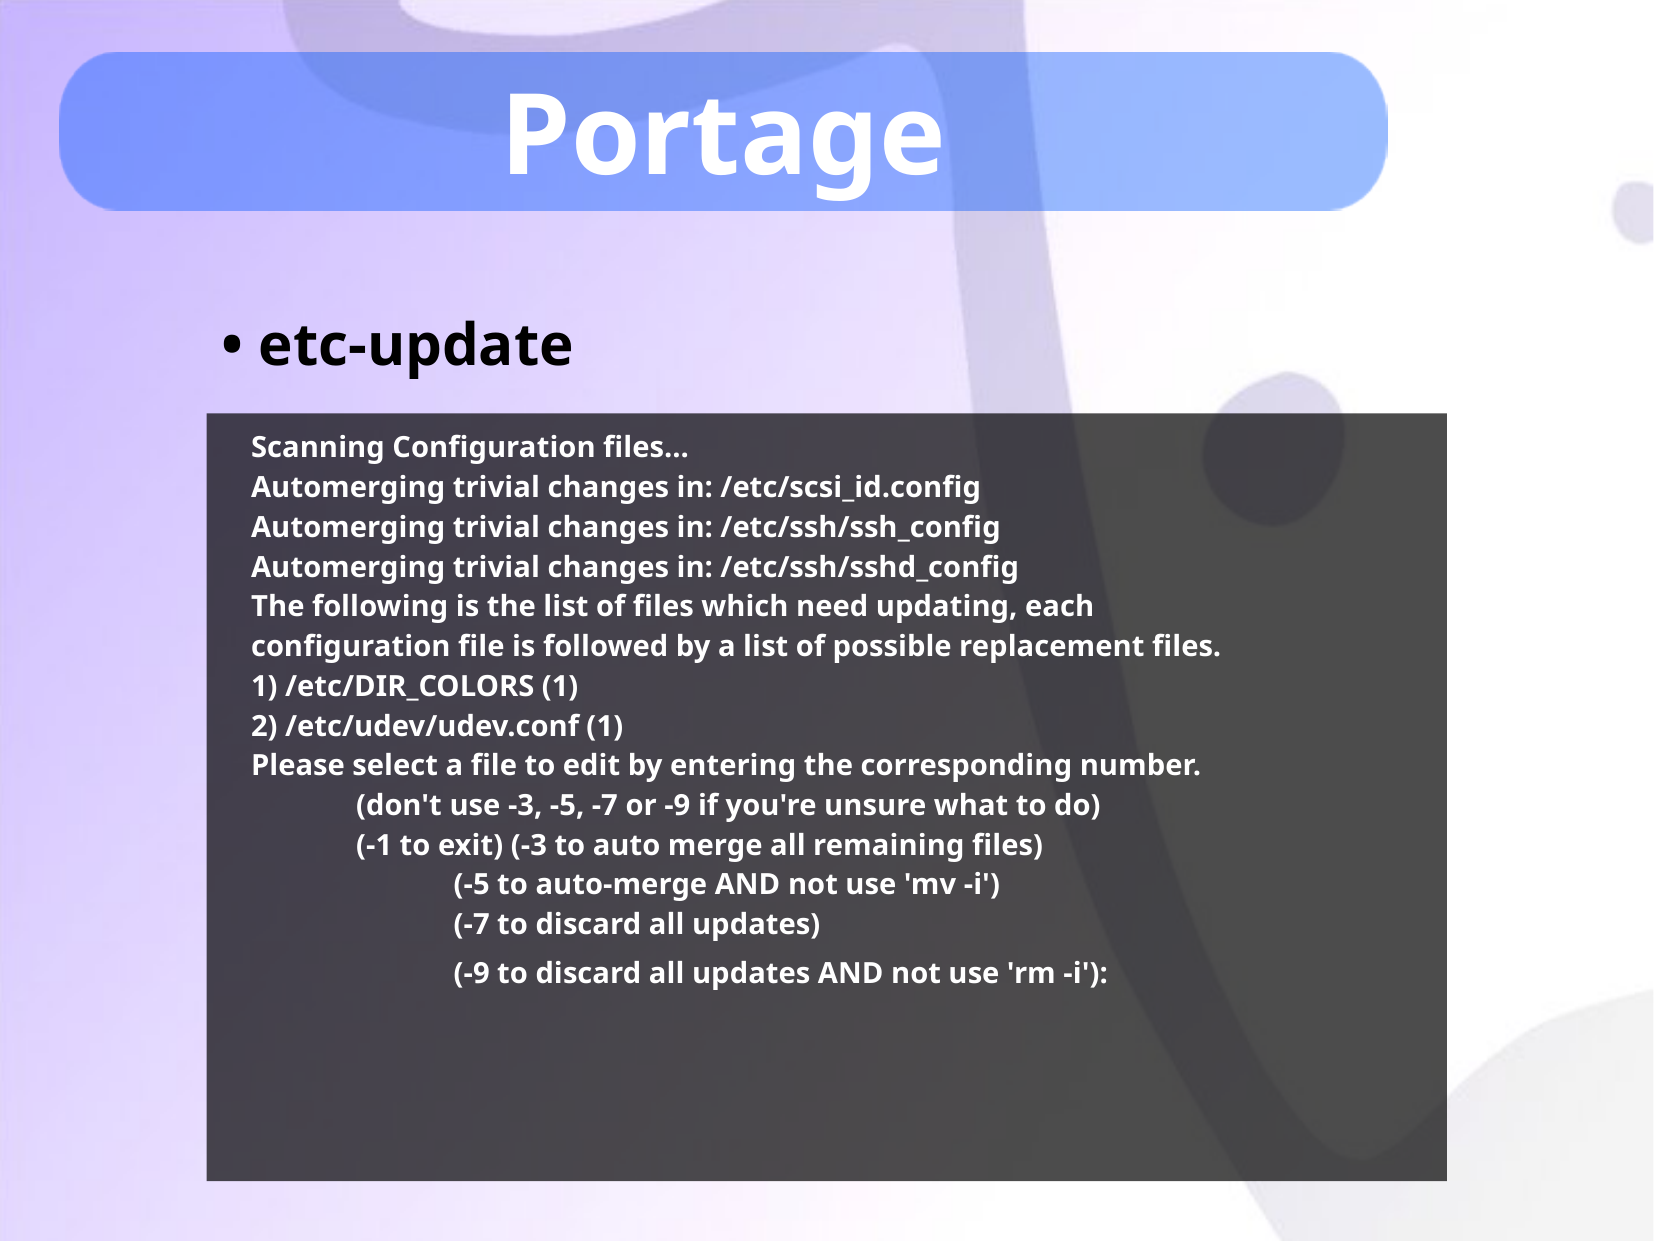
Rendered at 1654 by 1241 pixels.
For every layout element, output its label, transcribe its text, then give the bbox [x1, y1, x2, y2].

picture [0, 0, 1654, 1241]
text_box Scanning Configuration files... Automerging trivial changes in: /etc/scsi_id.config Automerging trivial changes in: /etc/ssh/ssh_config Automerging trivial changes in: /etc/ssh/sshd_config The following is the list of files which need updating, each configuration file is followed by a list of possible replacement files. 1) /etc/DIR_COLORS (1) 2) /etc/udev/udev.conf (1) Please select a file to edit by entering the corresponding number. (don't use -3, -5, -7 or -9 if you're unsure what to do) (-1 to exit) (-3 to auto merge all remaining files) (-5 to auto-merge AND not use 'mv -i') (-7 to discard all updates) (-9 to discard all updates AND not use 'rm -i'): [236, 419, 1418, 1111]
text_box • etc-update [206, 295, 1004, 388]
text_box [206, 413, 1447, 1182]
